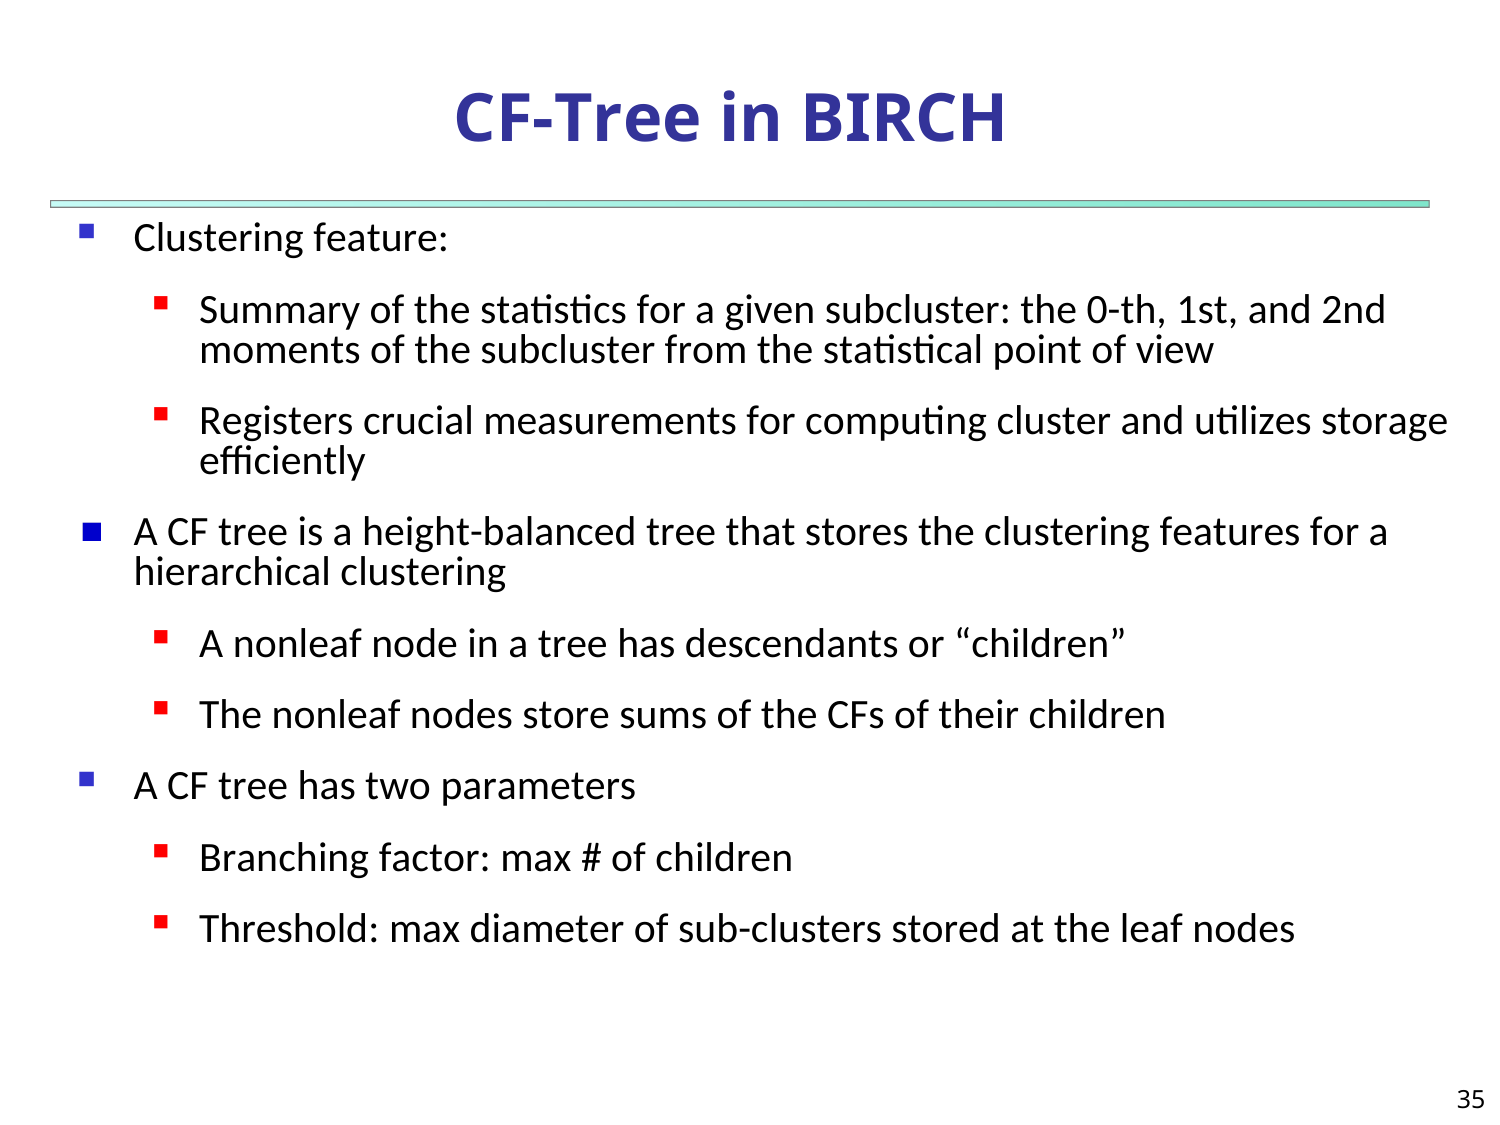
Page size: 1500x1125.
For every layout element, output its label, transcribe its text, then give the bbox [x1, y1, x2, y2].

list Clustering feature: Summary of the statistics for a given subcluster: the 0-th, 1st, and 2nd moments of the subcluster from the statistical point of view Registers crucial measurements for computing cluster and utilizes storage efficiently A CF tree is a height-balanced tree that stores the clustering features for a hierarchical clustering A nonleaf node in a tree has descendants or “children” The nonleaf nodes store sums of the CFs of their children A CF tree has two parameters Branching factor: max # of children Threshold: max diameter of sub-clusters stored at the leaf nodes [62, 212, 1475, 1101]
title CF-Tree in BIRCH [74, 62, 1388, 163]
text_box 18 [1187, 1062, 1500, 1125]
